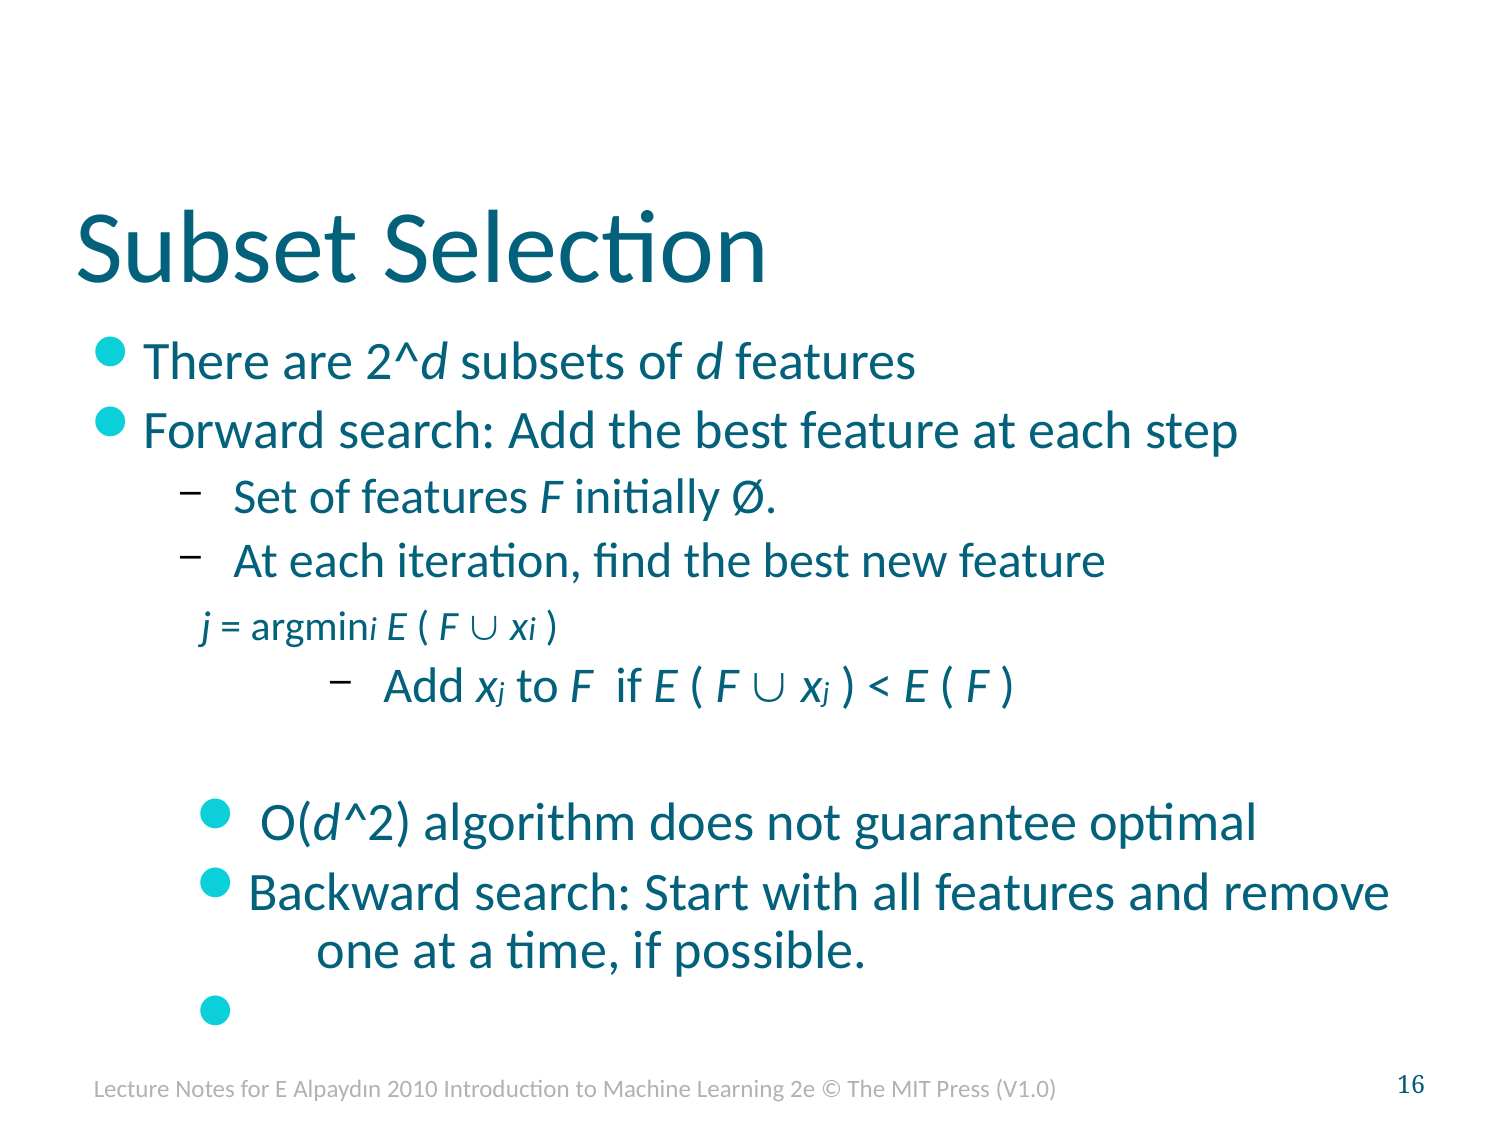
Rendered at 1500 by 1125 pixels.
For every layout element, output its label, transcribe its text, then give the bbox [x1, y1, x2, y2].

footer Lecture Notes for E Alpaydın 2010 Introduction to Machine Learning 2e © The MIT Press (V1.0) [93, 1042, 1254, 1103]
title Subset Selection [75, 115, 1425, 303]
list There are 2^d subsets of d features Forward search: Add the best feature at each step Set of features F initially Ø. At each iteration, find the best new feature j = argmini E ( F È xi ) Add xj to F if E ( F È xj ) < E ( F ) O(d^2) algorithm does not guarantee optimal Backward search: Start with all features and remove one at a time, if possible. [76, 324, 1425, 1035]
slide_number <number> [1299, 1042, 1425, 1103]
